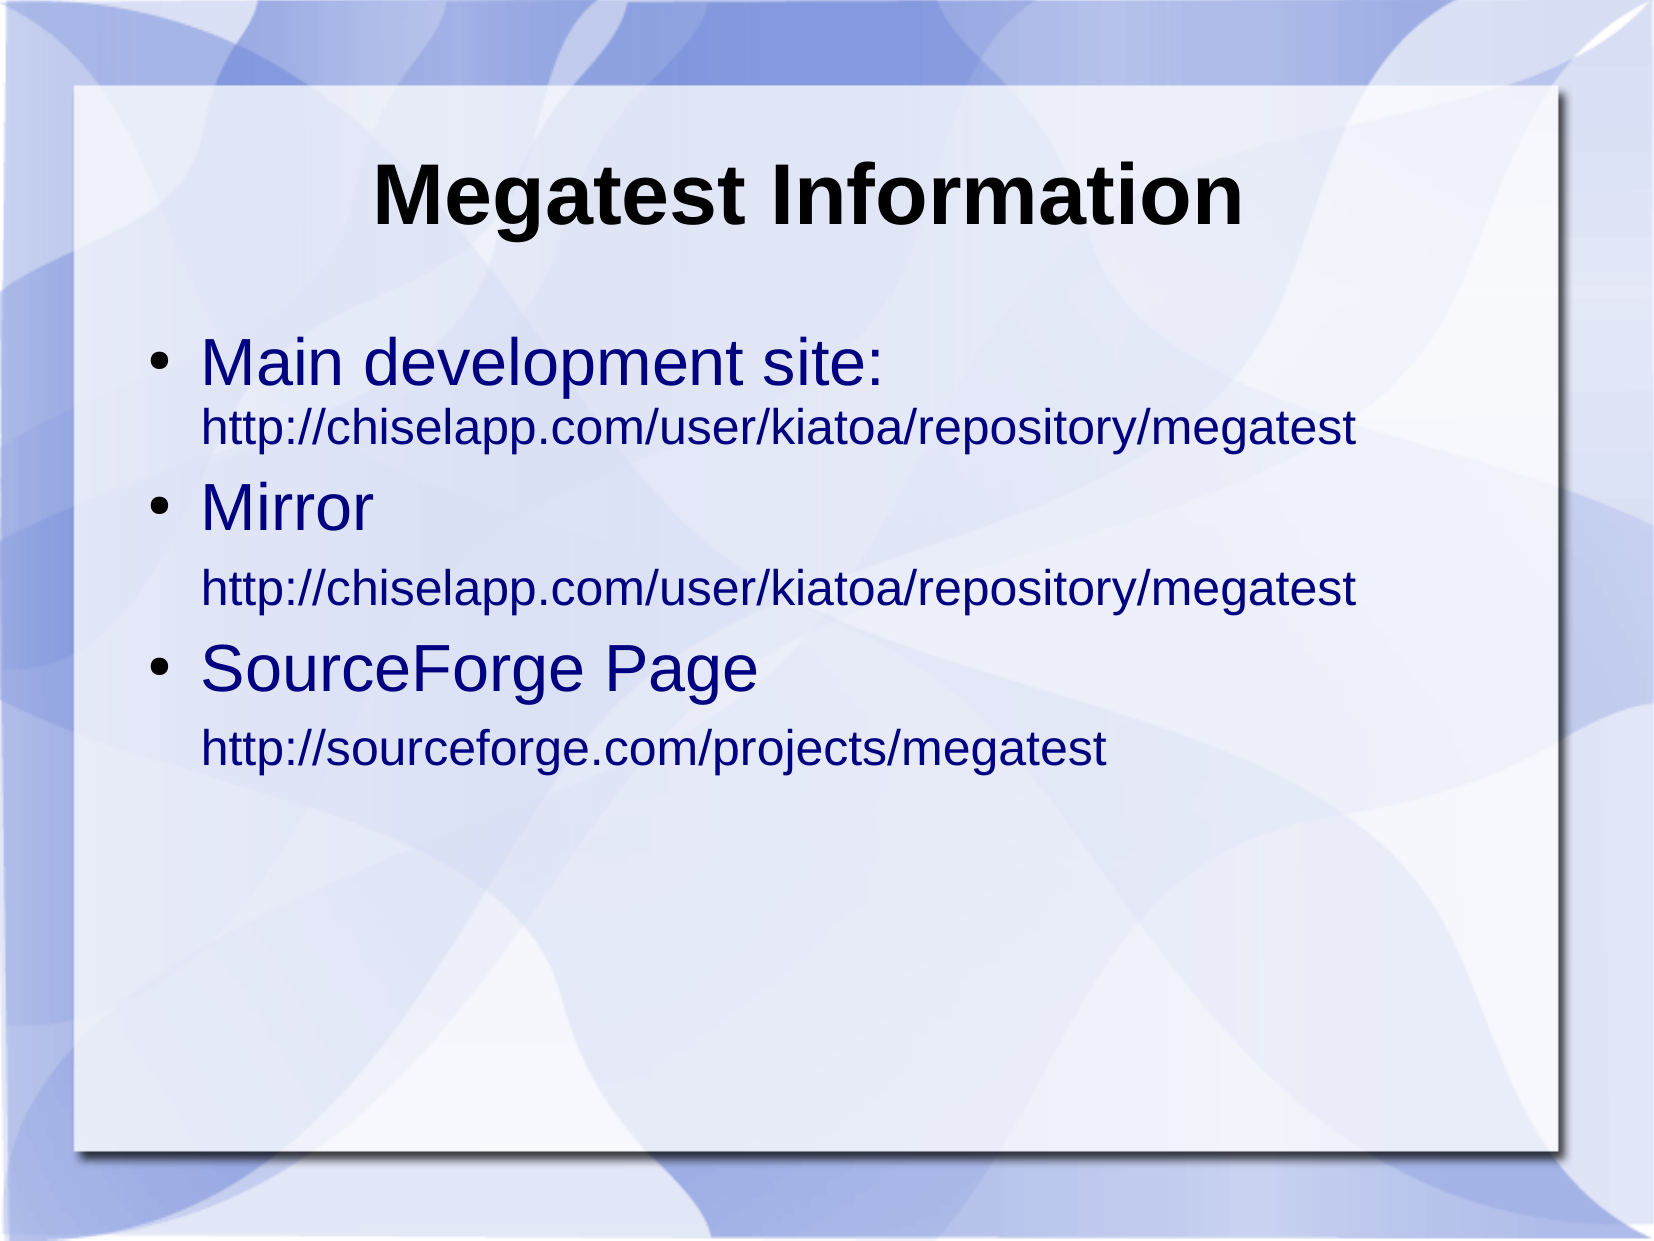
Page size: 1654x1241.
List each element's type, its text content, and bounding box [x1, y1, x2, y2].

picture [0, 0, 1654, 1241]
title Megatest Information [82, 90, 1536, 298]
list Main development site:http://chiselapp.com/user/kiatoa/repository/megatest Mirror http://chiselapp.com/user/kiatoa/repository/megatest SourceForge Page http://sourceforge.com/projects/megatest [129, 324, 1489, 1045]
